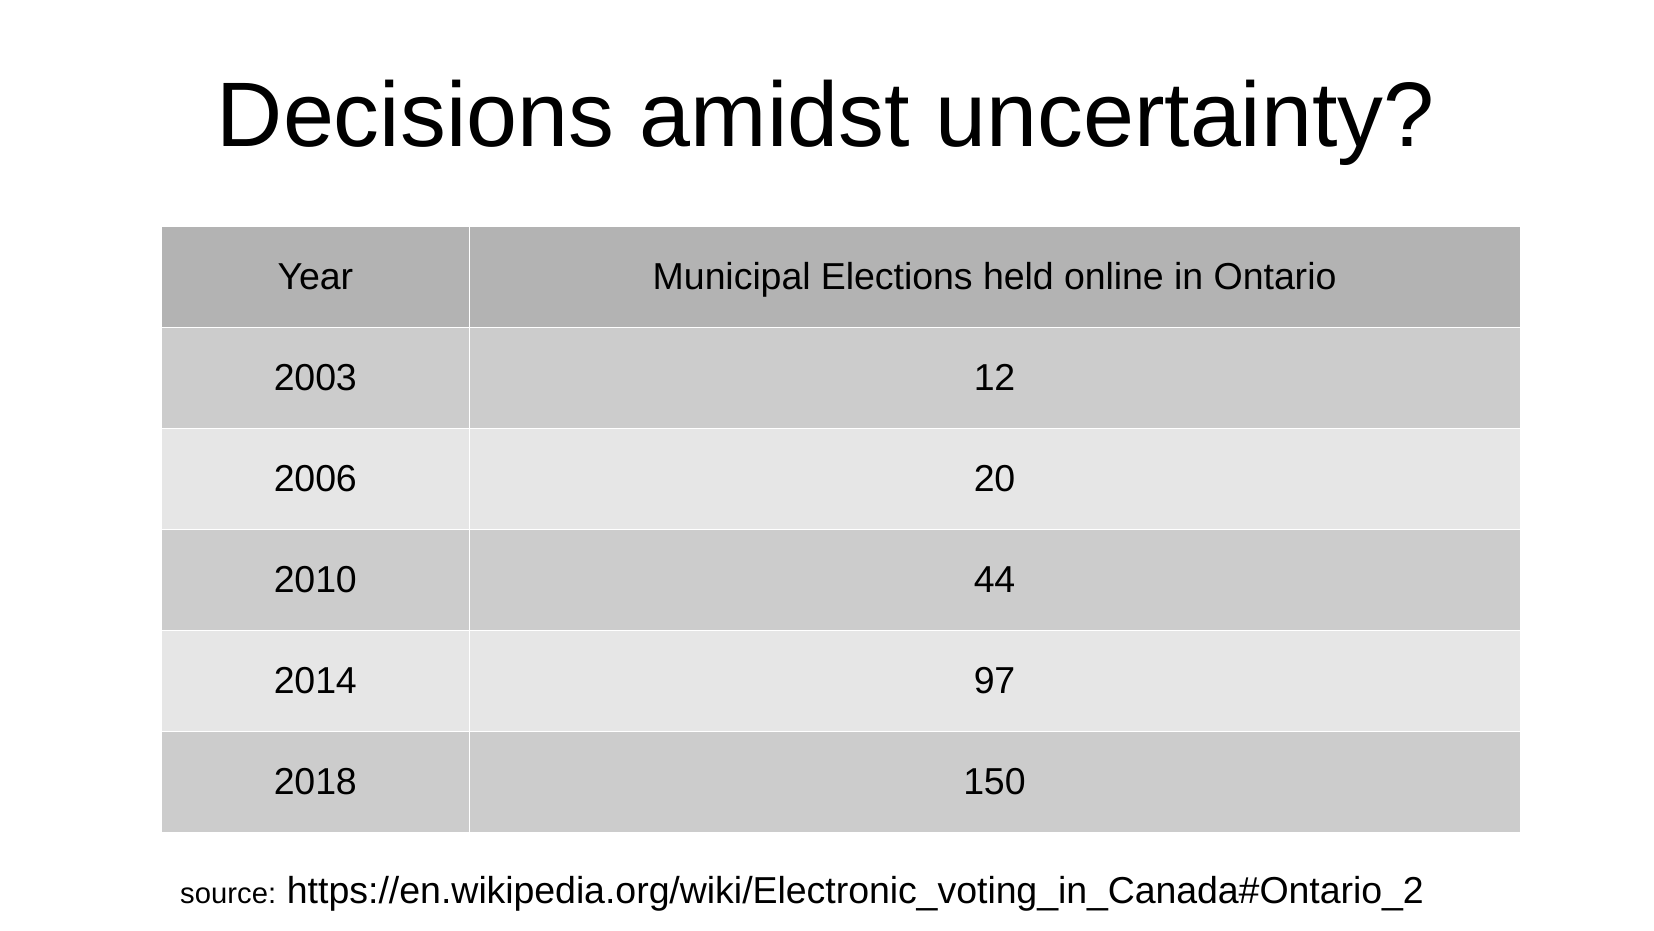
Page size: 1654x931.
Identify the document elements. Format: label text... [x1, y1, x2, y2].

table_cell 2006 [162, 429, 469, 529]
table_cell 20 [470, 429, 1520, 529]
title Decisions amidst uncertainty? [82, 37, 1571, 193]
table_cell 97 [470, 631, 1520, 731]
table_cell 12 [470, 328, 1520, 428]
table_cell 2003 [162, 328, 469, 428]
table_cell 150 [470, 732, 1520, 832]
table_cell 2014 [162, 631, 469, 731]
table_cell 2010 [162, 530, 469, 630]
text_box source: https://en.wikipedia.org/wiki/Electronic_voting_in_Canada#Ontario_2 [165, 862, 1524, 931]
table_header Year [162, 227, 469, 327]
table_cell 2018 [162, 732, 469, 832]
table_cell 44 [470, 530, 1520, 630]
table_header Municipal Elections held online in Ontario [470, 227, 1520, 327]
